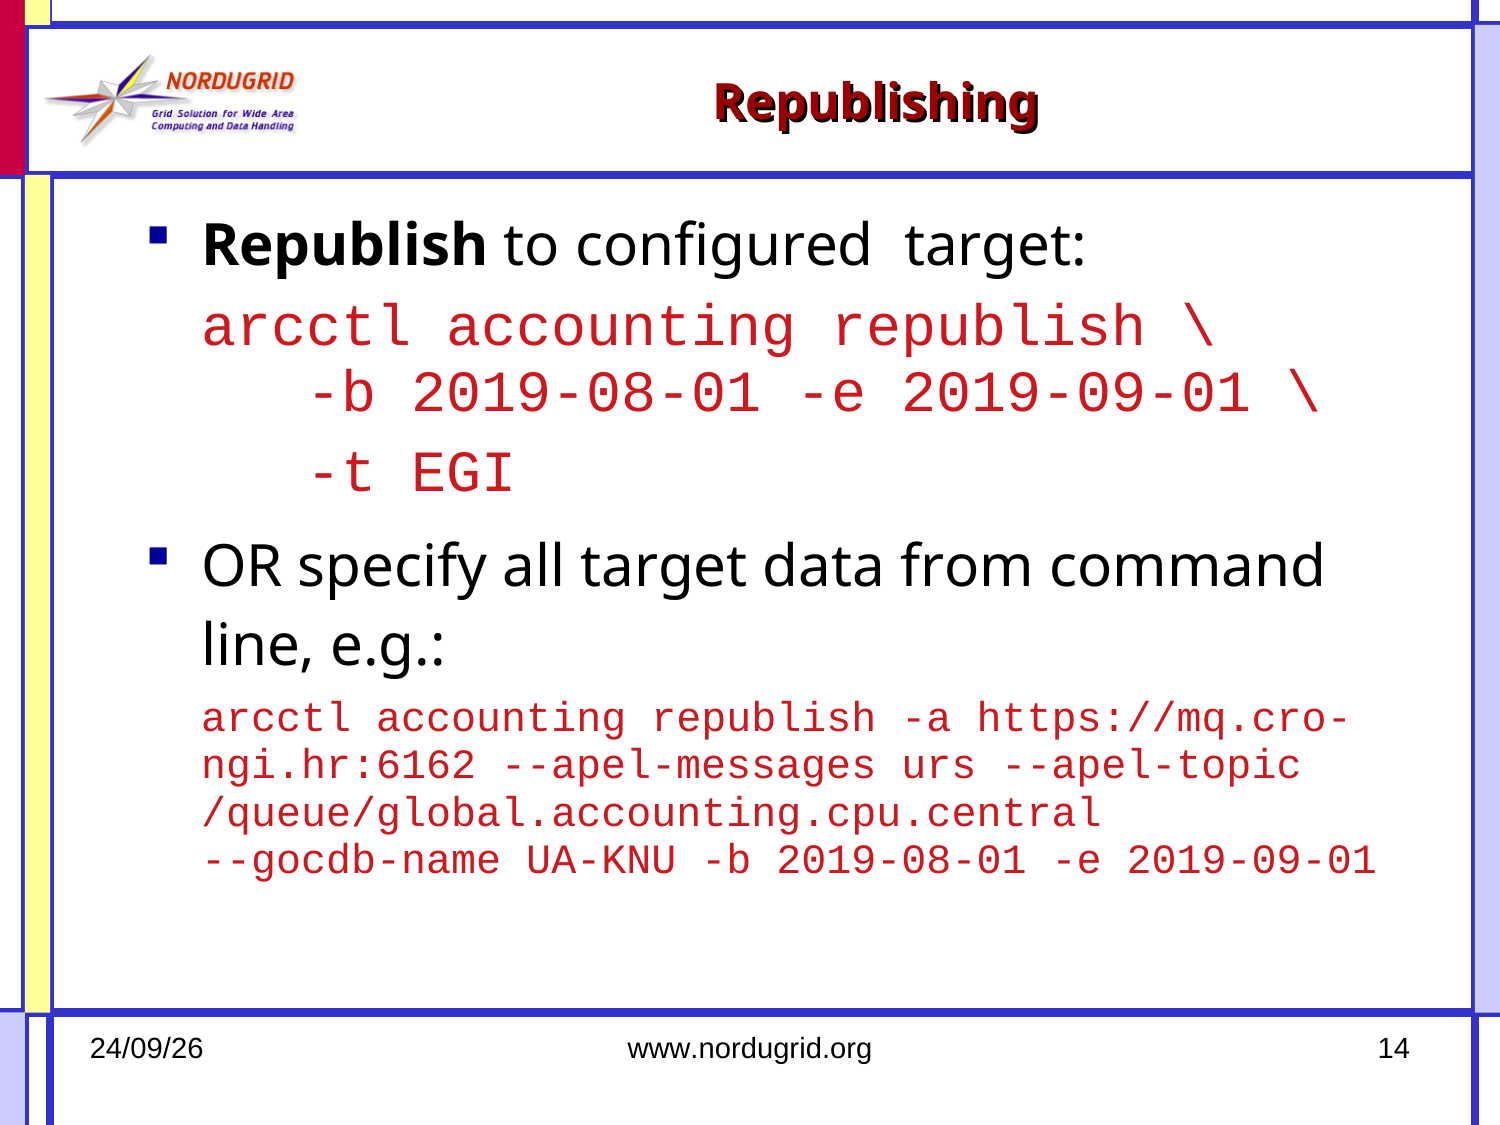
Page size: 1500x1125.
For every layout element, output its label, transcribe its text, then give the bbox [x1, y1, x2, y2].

picture [40, 49, 301, 148]
list Republish to configured target: arcctl accounting republish \ -b 2019-08-01 -e 2019-09-01 \ -t EGI OR specify all target data from command line, e.g.: arcctl accounting republish -a https://mq.cro-ngi.hr:6162 --apel-messages urs --apel-topic /queue/global.accounting.cpu.central --gocdb-name UA-KNU -b 2019-08-01 -e 2019-09-01 [88, 202, 1427, 856]
title Republishing [324, 17, 1428, 183]
